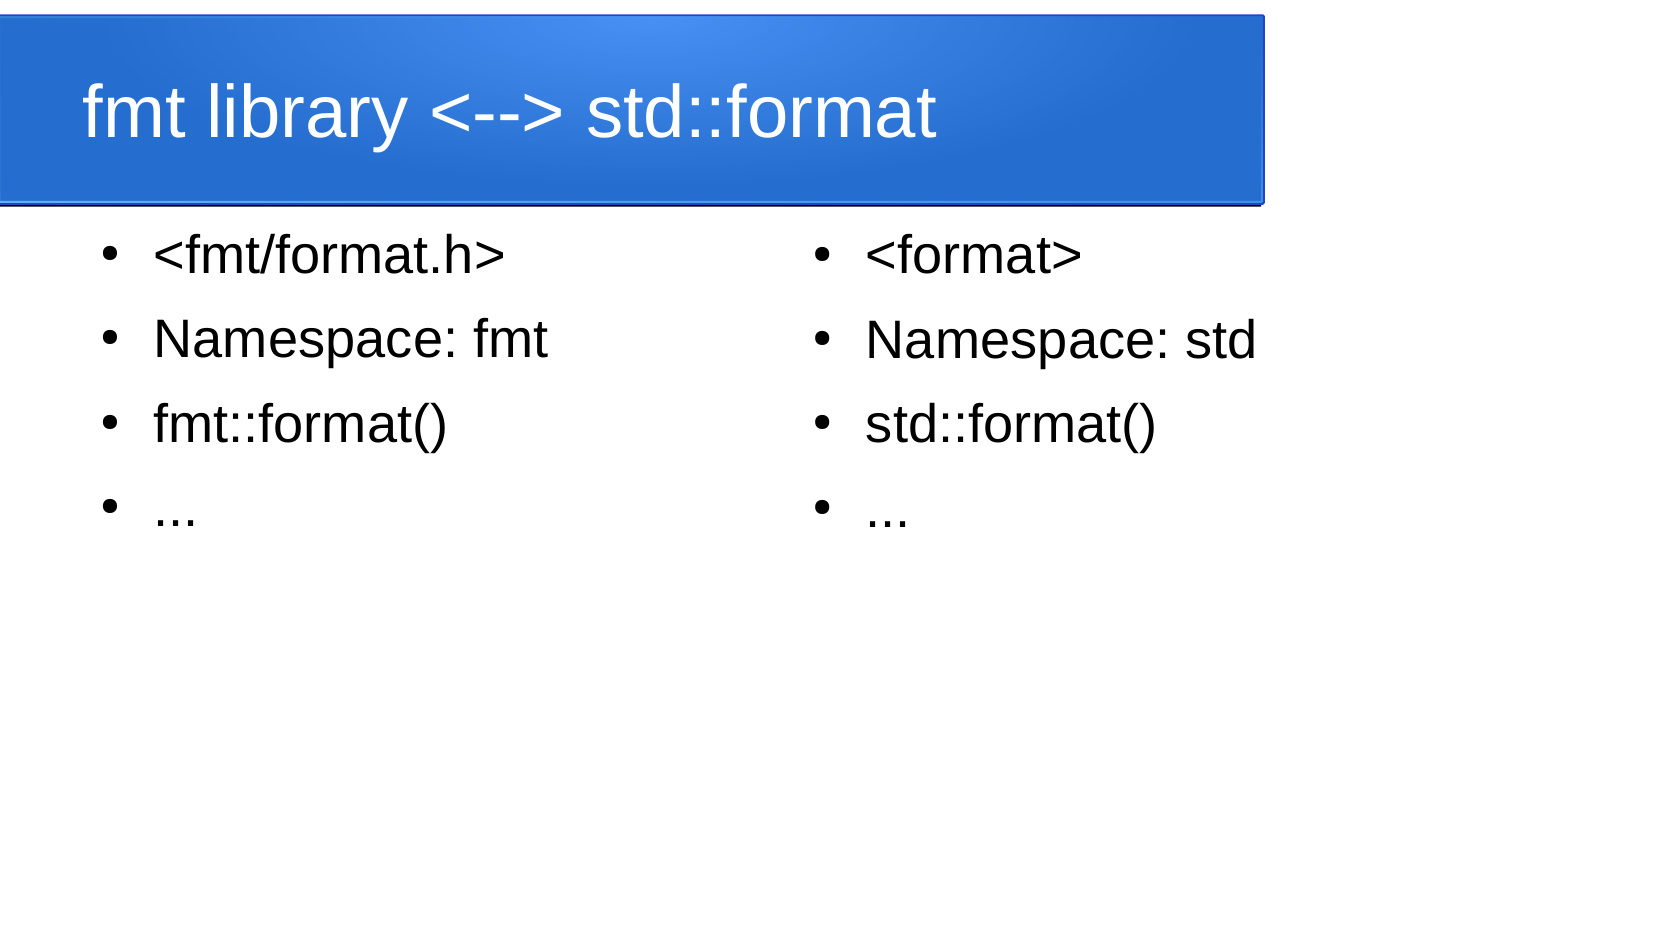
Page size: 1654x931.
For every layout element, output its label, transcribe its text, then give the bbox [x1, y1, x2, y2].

list <fmt/format.h> Namespace: fmt fmt::format() ... [82, 224, 751, 871]
title fmt library <--> std::format [82, 35, 1235, 189]
list <format> Namespace: std std::format() ... [795, 225, 1463, 871]
